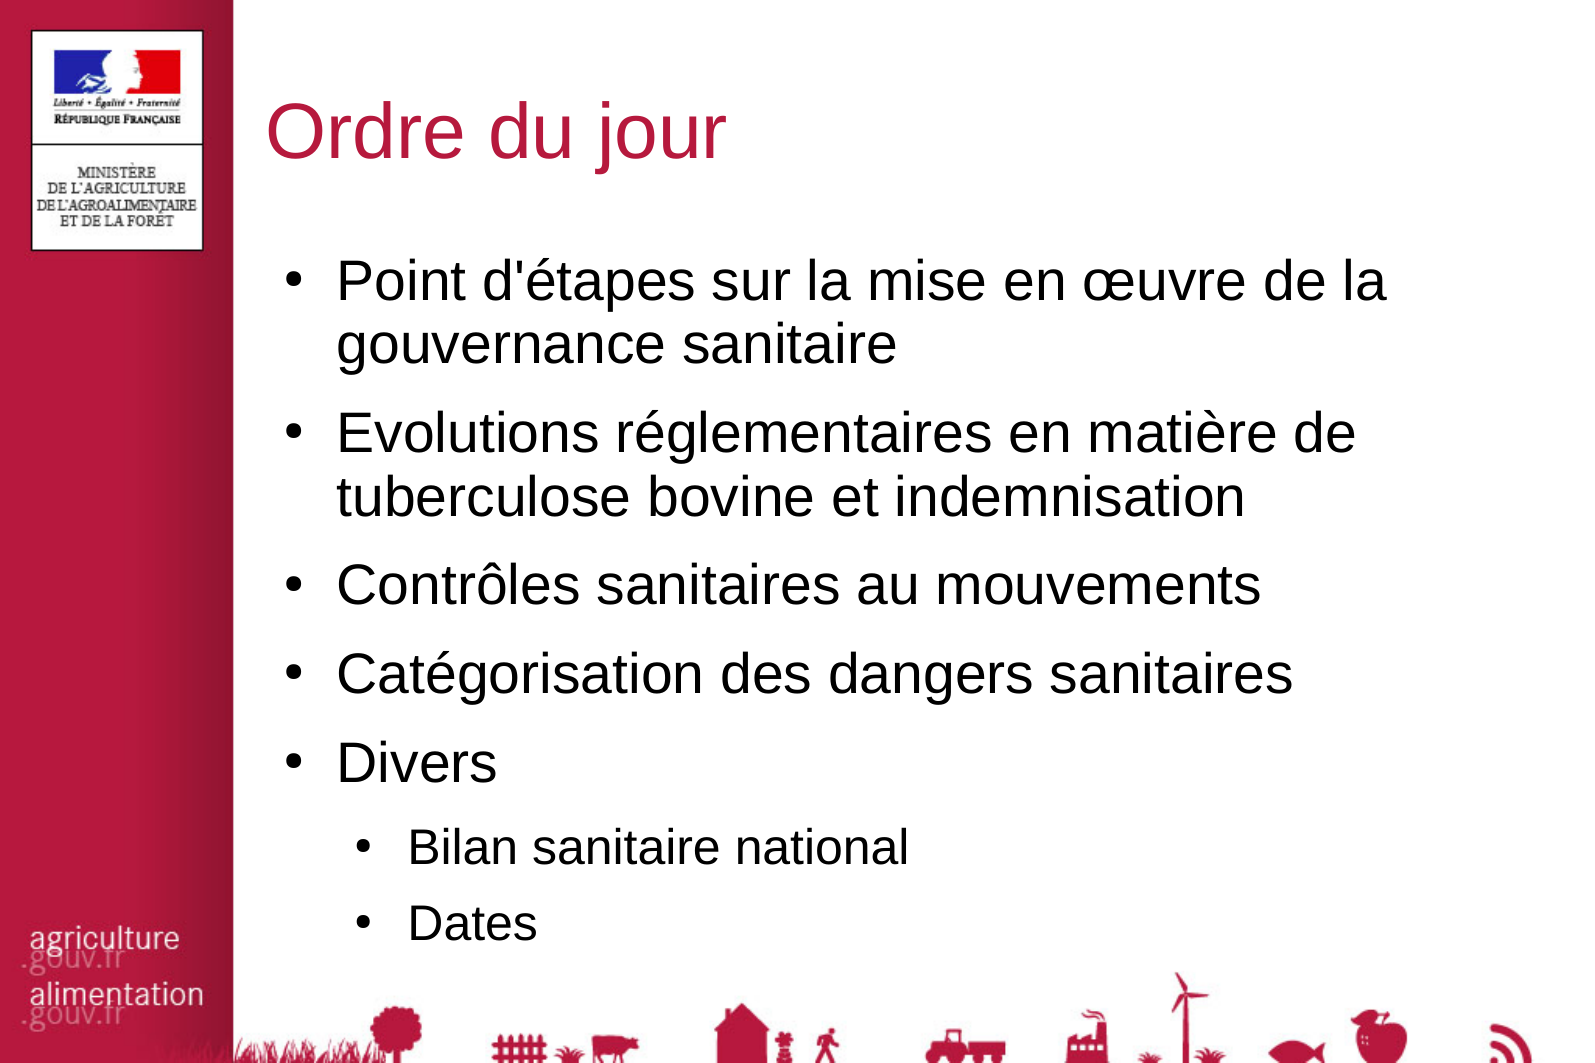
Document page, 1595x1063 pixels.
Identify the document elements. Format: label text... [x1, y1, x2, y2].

picture [0, 0, 1594, 1063]
list Point d'étapes sur la mise en œuvre de la gouvernance sanitaire Evolutions réglementaires en matière de tuberculose bovine et indemnisation Contrôles sanitaires au mouvements Catégorisation des dangers sanitaires Divers Bilan sanitaire national Dates [265, 248, 1536, 950]
title Ordre du jour [265, 49, 1536, 213]
